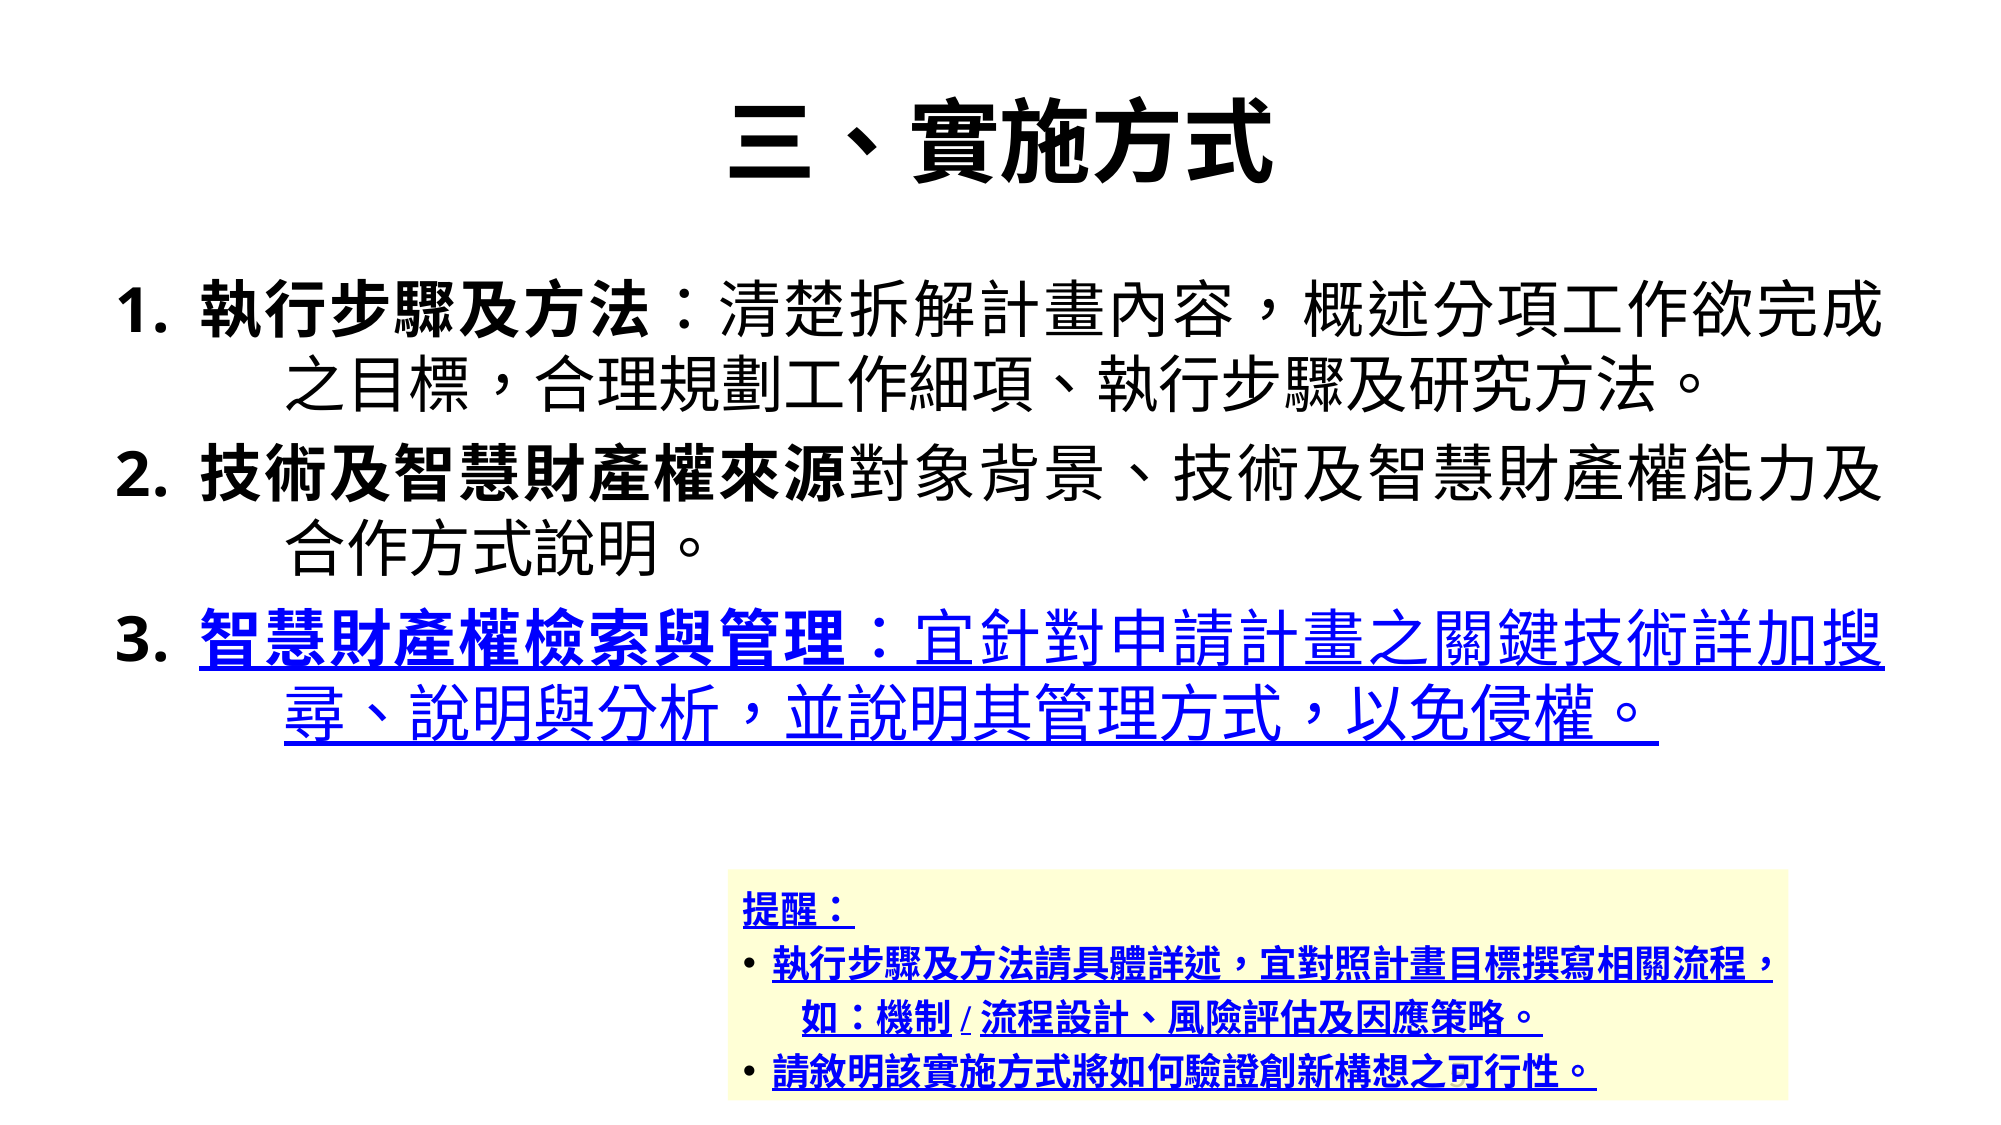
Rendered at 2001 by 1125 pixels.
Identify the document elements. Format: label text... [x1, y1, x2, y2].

list 執行步驟及方法：清楚拆解計畫內容，概述分項工作欲完成之目標，合理規劃工作細項、執行步驟及研究方法。 技術及智慧財產權來源對象背景、技術及智慧財產權能力及合作方式說明。 智慧財產權檢索與管理：宜針對申請計畫之關鍵技術詳加搜尋、說明與分析，並說明其管理方式，以免侵權。 [233, 276, 1789, 963]
title 三、實施方式 [99, 45, 1900, 233]
text_box 提醒： 執行步驟及方法請具體詳述，宜對照計畫目標撰寫相關流程，如：機制/流程設計、風險評估及因應策略。 請敘明該實施方式將如何驗證創新構想之可行性。 [728, 869, 1788, 1100]
text_box 5 [1433, 1042, 1900, 1103]
